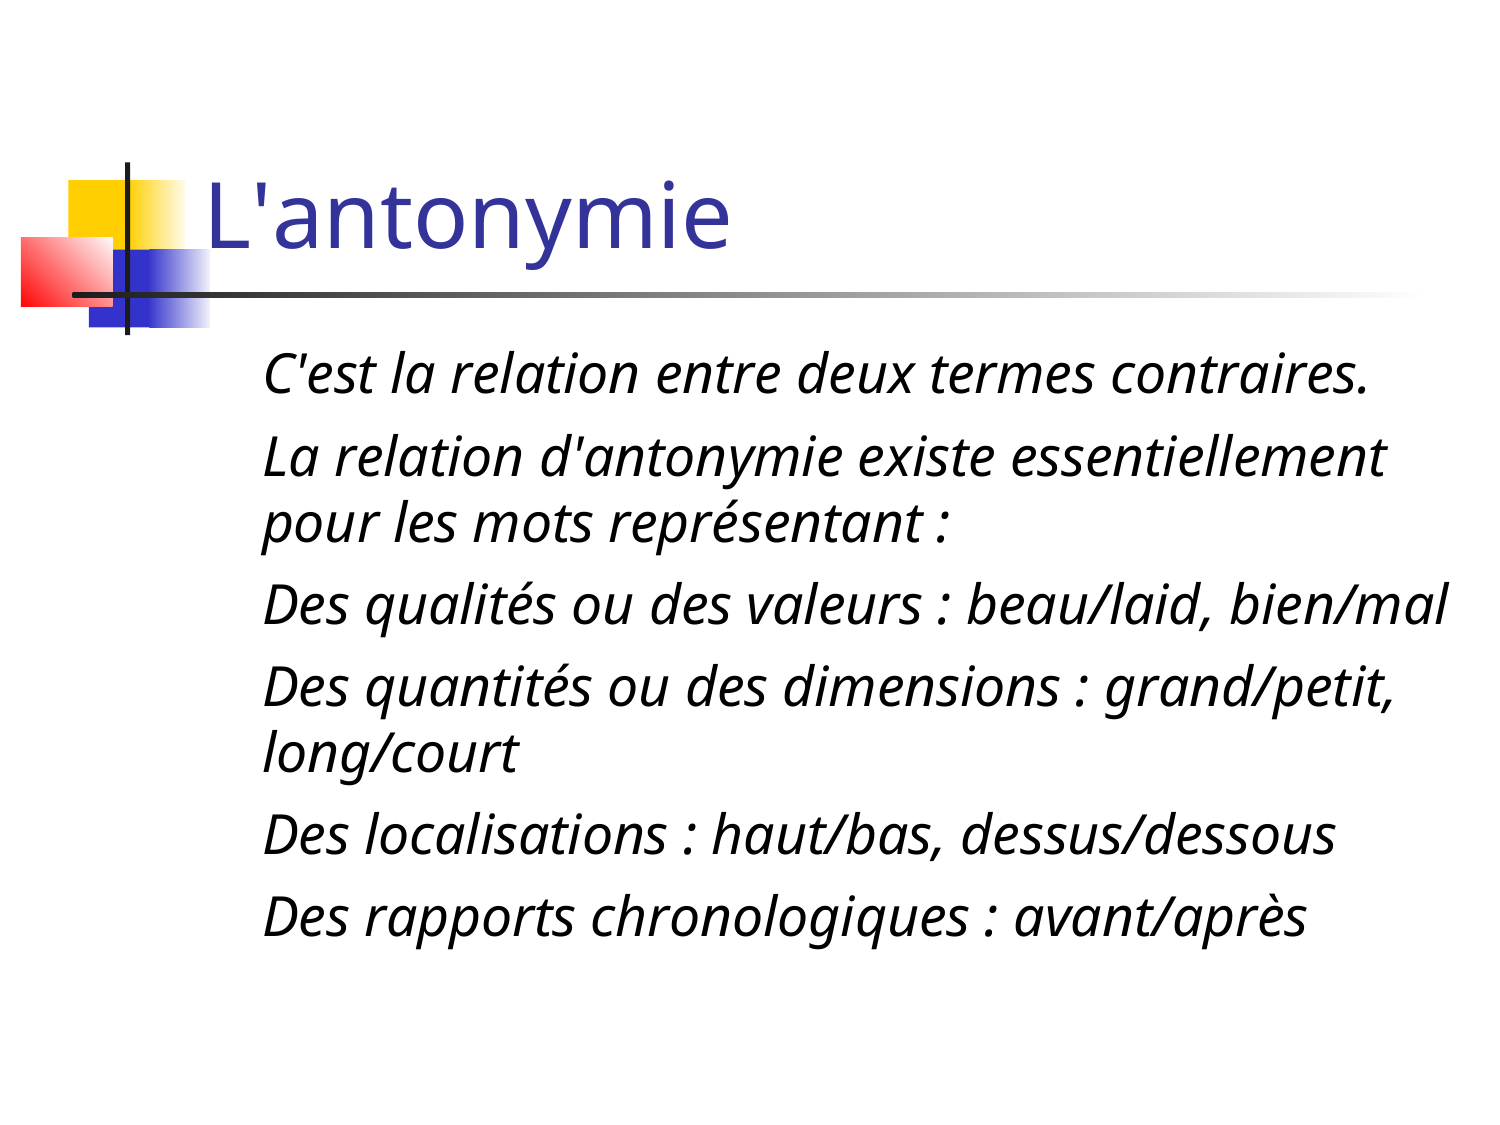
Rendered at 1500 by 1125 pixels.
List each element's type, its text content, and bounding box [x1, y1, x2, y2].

list C'est la relation entre deux termes contraires. La relation d'antonymie existe essentiellement pour les mots représentant : Des qualités ou des valeurs : beau/laid, bien/mal Des quantités ou des dimensions : grand/petit, long/court Des localisations : haut/bas, dessus/dessous Des rapports chronologiques : avant/après [193, 330, 1469, 1006]
title L'antonymie [188, 35, 1467, 275]
